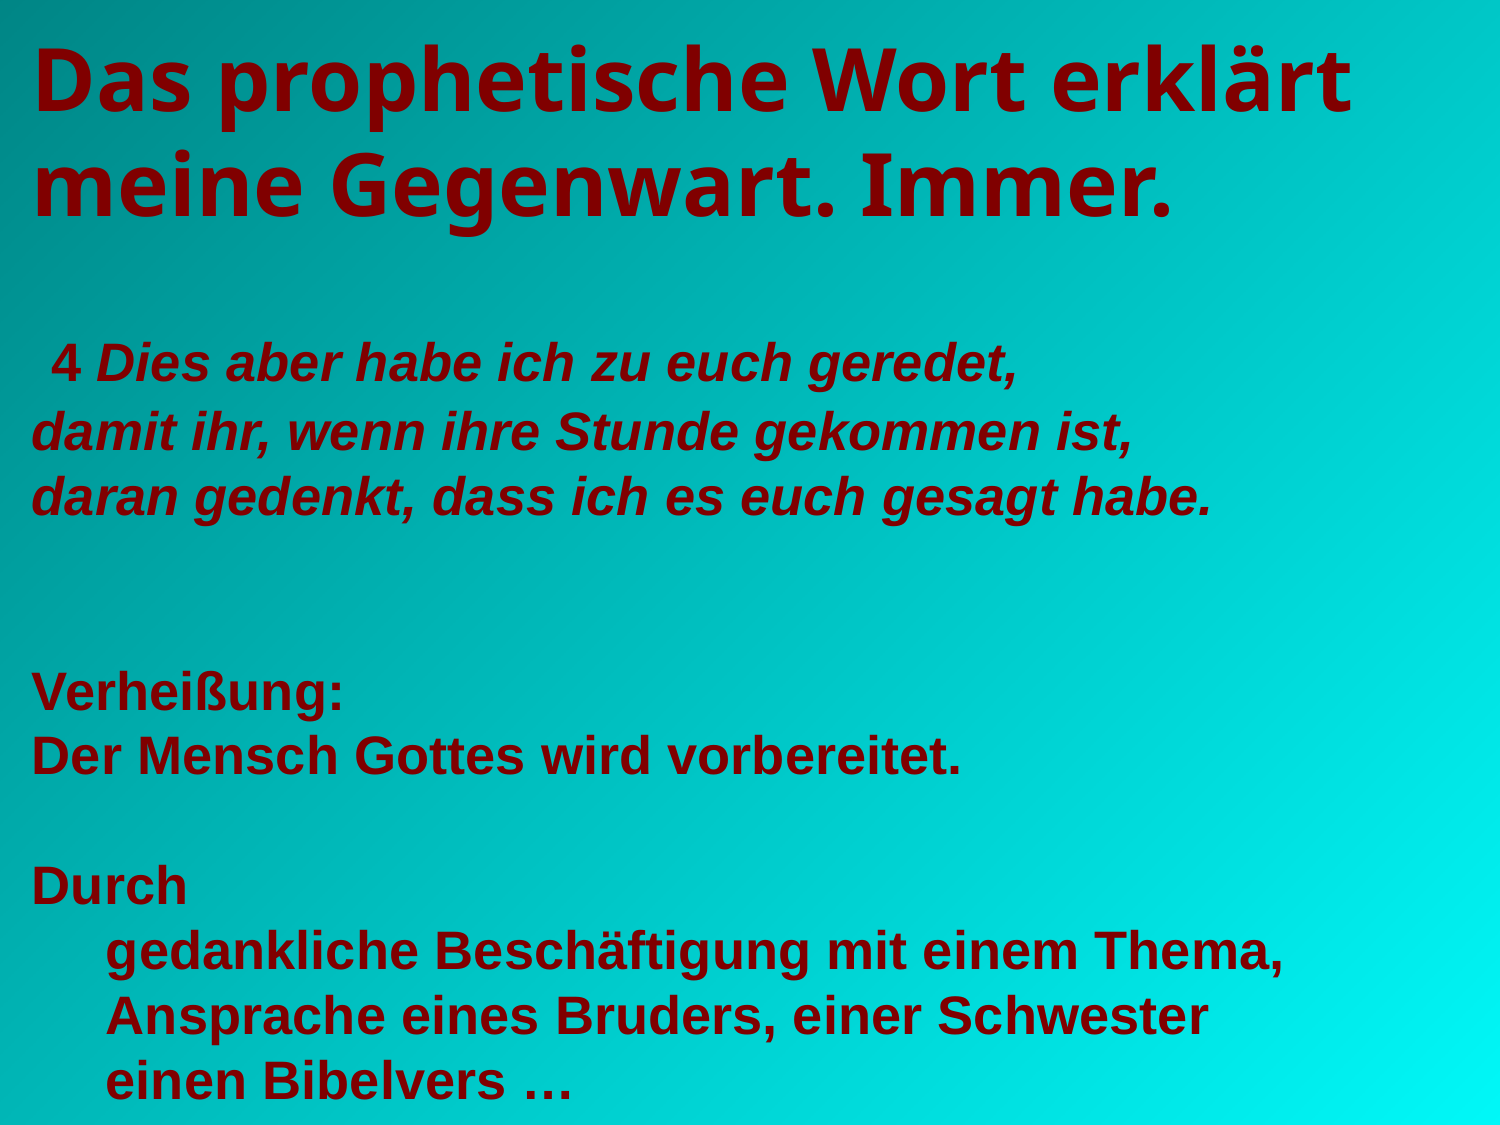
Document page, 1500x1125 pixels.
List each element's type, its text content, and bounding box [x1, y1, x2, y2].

picture [0, 0, 1500, 1125]
text_box Das prophetische Wort erklärt meine Gegenwart. Immer. 4 Dies aber habe ich zu euch geredet, damit ihr, wenn ihre Stunde gekommen ist, daran gedenkt, dass ich es euch gesagt habe. Verheißung: Der Mensch Gottes wird vorbereitet. Durch gedankliche Beschäftigung mit einem Thema, Ansprache eines Bruders, einer Schwester einen Bibelvers … [17, 16, 1381, 1125]
